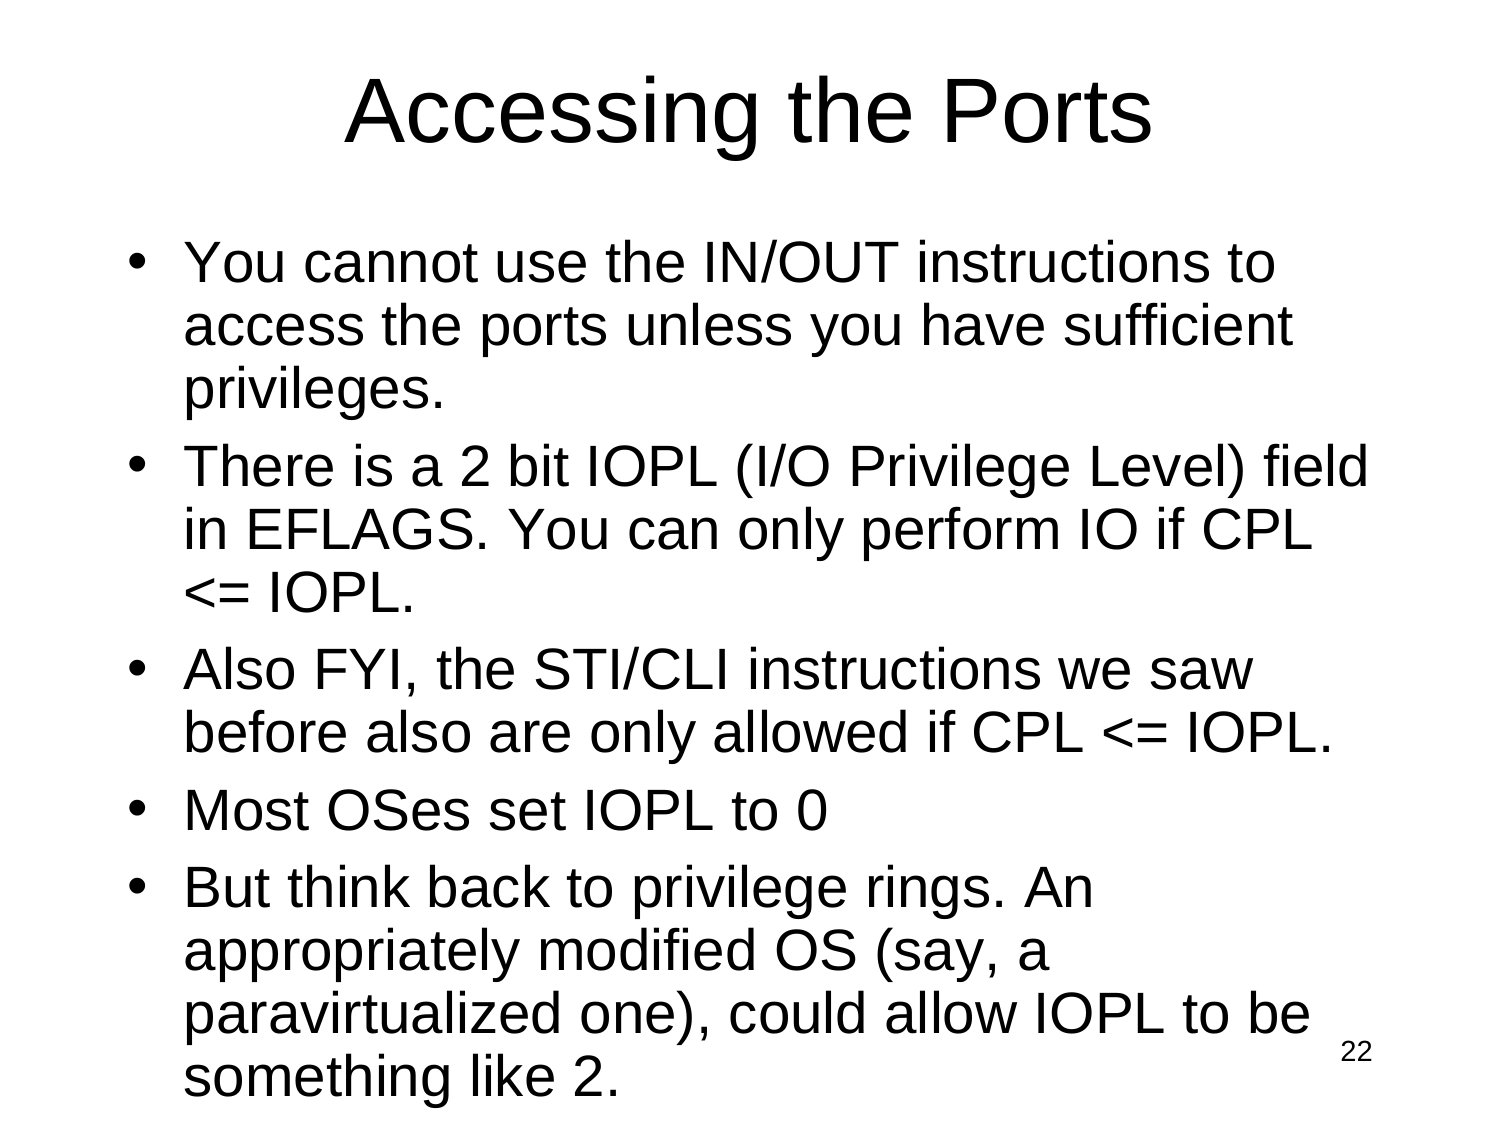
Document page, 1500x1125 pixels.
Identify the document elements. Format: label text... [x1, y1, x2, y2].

list You cannot use the IN/OUT instructions to access the ports unless you have sufficient privileges. There is a 2 bit IOPL (I/O Privilege Level) field in EFLAGS. You can only perform IO if CPL <= IOPL. Also FYI, the STI/CLI instructions we saw before also are only allowed if CPL <= IOPL. Most OSes set IOPL to 0 But think back to privilege rings. An appropriately modified OS (say, a paravirtualized one), could allow IOPL to be something like 2. [112, 224, 1388, 1117]
title Accessing the Ports [112, 12, 1388, 201]
